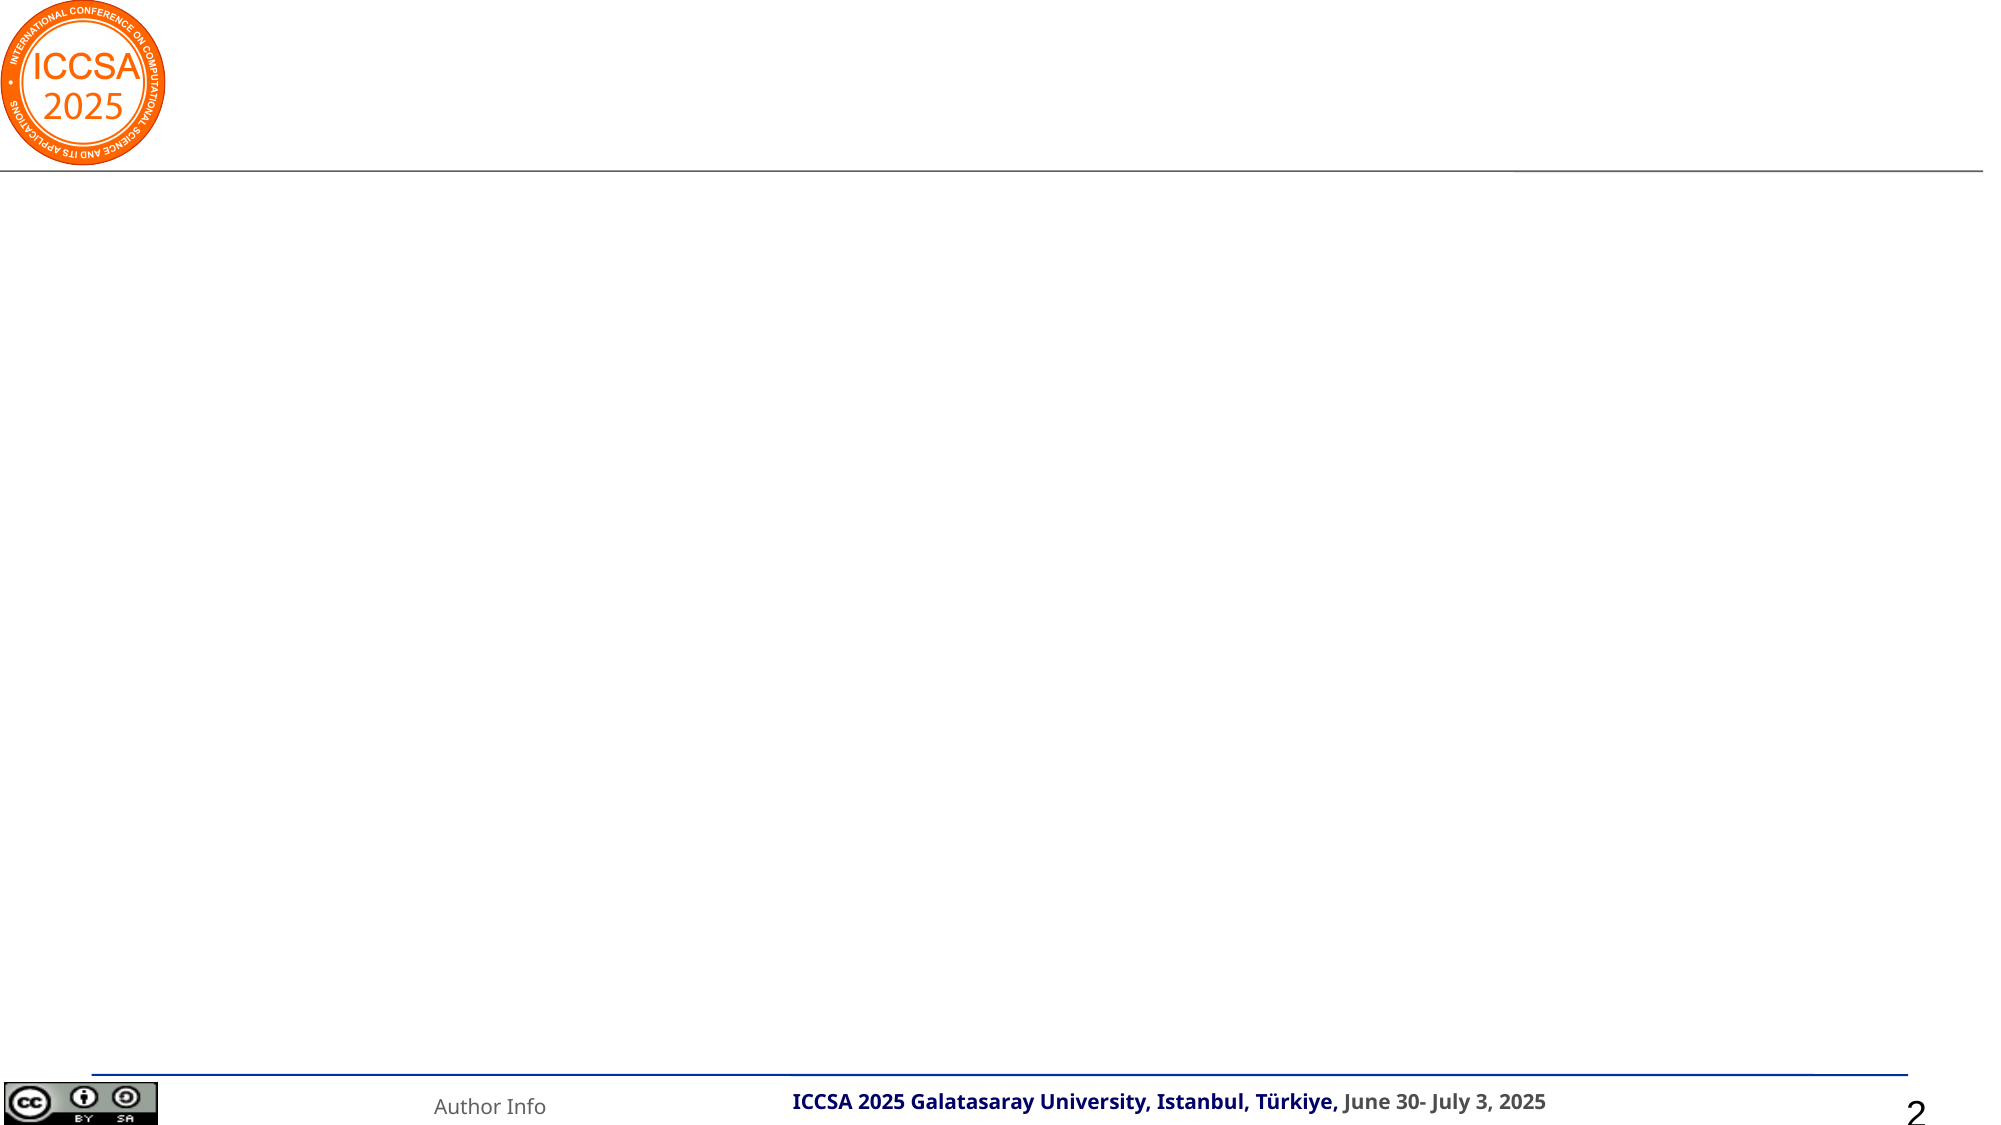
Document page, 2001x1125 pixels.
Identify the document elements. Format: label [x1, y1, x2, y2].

picture [0, 0, 166, 166]
picture [4, 1082, 158, 1125]
